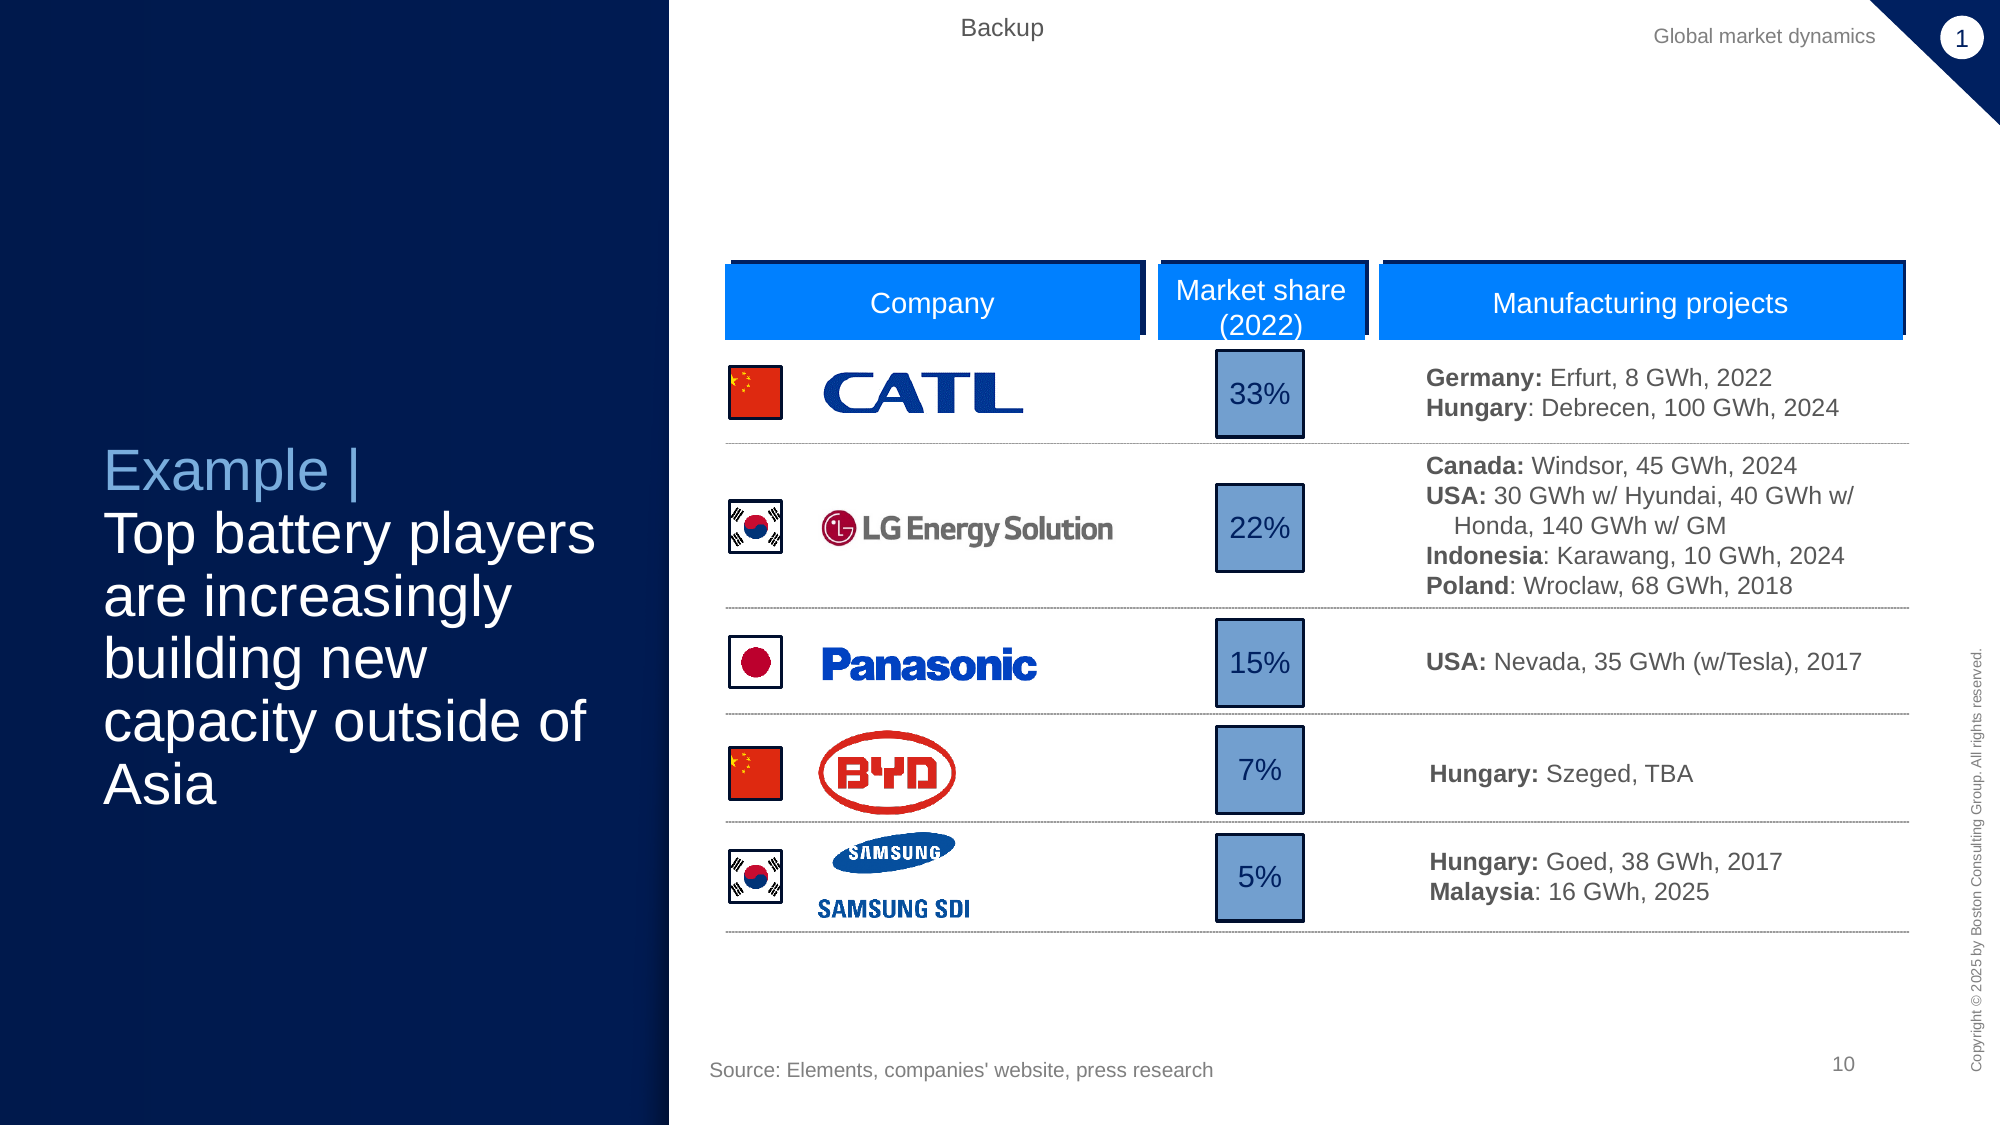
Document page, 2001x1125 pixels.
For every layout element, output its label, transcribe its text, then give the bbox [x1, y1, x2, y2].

text_box 1 [1940, 15, 1984, 60]
text_box [1869, 0, 2000, 126]
text_box Germany: Erfurt, 8 GWh, 2022 Hungary: Debrecen, 100 GWh, 2024 [1382, 353, 1907, 430]
text_box Market share (2022) [1158, 264, 1365, 340]
picture [731, 368, 780, 417]
picture [731, 852, 780, 901]
text_box Hungary: Goed, 38 GWh, 2017 Malaysia: 16 GWh, 2025 [1386, 837, 1911, 914]
text_box Global market dynamics [1653, 14, 1892, 56]
picture [818, 730, 956, 815]
title Example | Top battery players are increasingly building new capacity outside of Asia [103, 439, 617, 686]
text_box Canada: Windsor, 45 GWh, 2024 USA: 30 GWh w/ Hyundai, 40 GWh w/ Honda, 140 GWh w/ GM Indonesia: Karawang, 10 GWh, 2024 Poland: Wroclaw, 68 GWh, 2018 [1382, 442, 1907, 610]
text_box [1161, 260, 1369, 335]
text_box 5% [1216, 834, 1304, 921]
text_box Manufacturing projects [1379, 264, 1903, 340]
text_box [1383, 260, 1906, 335]
text_box 33% [1216, 350, 1304, 438]
picture [731, 502, 780, 551]
text_box USA: Nevada, 35 GWh (w/Tesla), 2017 [1382, 638, 1907, 684]
text_box [731, 260, 1146, 335]
picture [818, 645, 1041, 683]
text_box 7% [1216, 726, 1304, 814]
text_box 15% [1216, 619, 1304, 707]
picture [857, 0, 1144, 58]
picture [818, 832, 969, 919]
picture [731, 749, 780, 798]
text_box 22% [1216, 484, 1304, 572]
text_box Source: Elements, companies' website, press research [709, 1059, 1897, 1082]
text_box Hungary: Szeged, TBA [1386, 749, 1911, 796]
picture [818, 359, 1029, 425]
picture [818, 506, 1116, 551]
picture [731, 637, 780, 687]
text_box Company [725, 264, 1140, 340]
